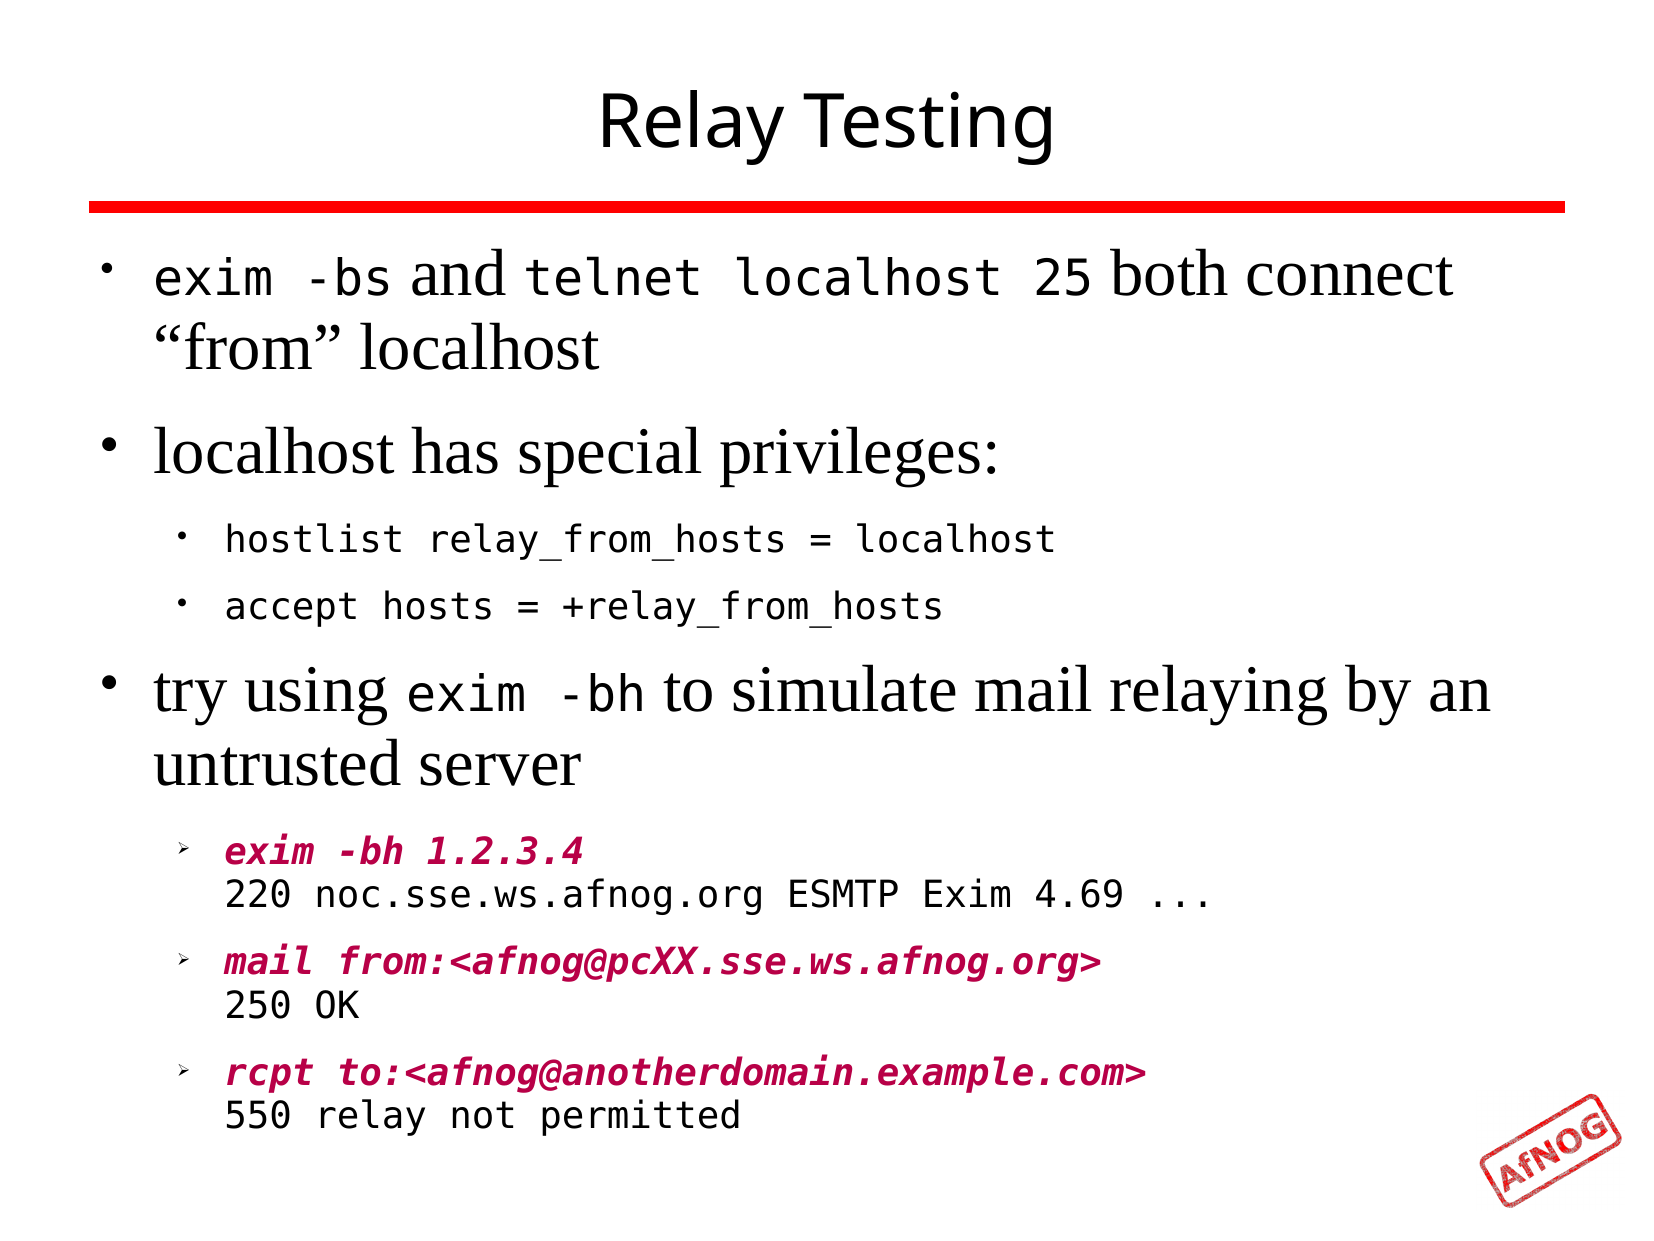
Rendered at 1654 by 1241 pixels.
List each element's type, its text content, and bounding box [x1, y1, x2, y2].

list exim -bs and telnet localhost 25 both connect “from” localhost localhost has special privileges: hostlist relay_from_hosts = localhost accept hosts = +relay_from_hosts try using exim -bh to simulate mail relaying by an untrusted server exim -bh 1.2.3.4 220 noc.sse.ws.afnog.org ESMTP Exim 4.69 ... mail from:<afnog@pcXX.sse.ws.afnog.org> 250 OK rcpt to:<afnog@anotherdomain.example.com> 550 relay not permitted [82, 236, 1571, 1138]
title Relay Testing [88, 29, 1565, 207]
picture [1476, 1090, 1625, 1211]
